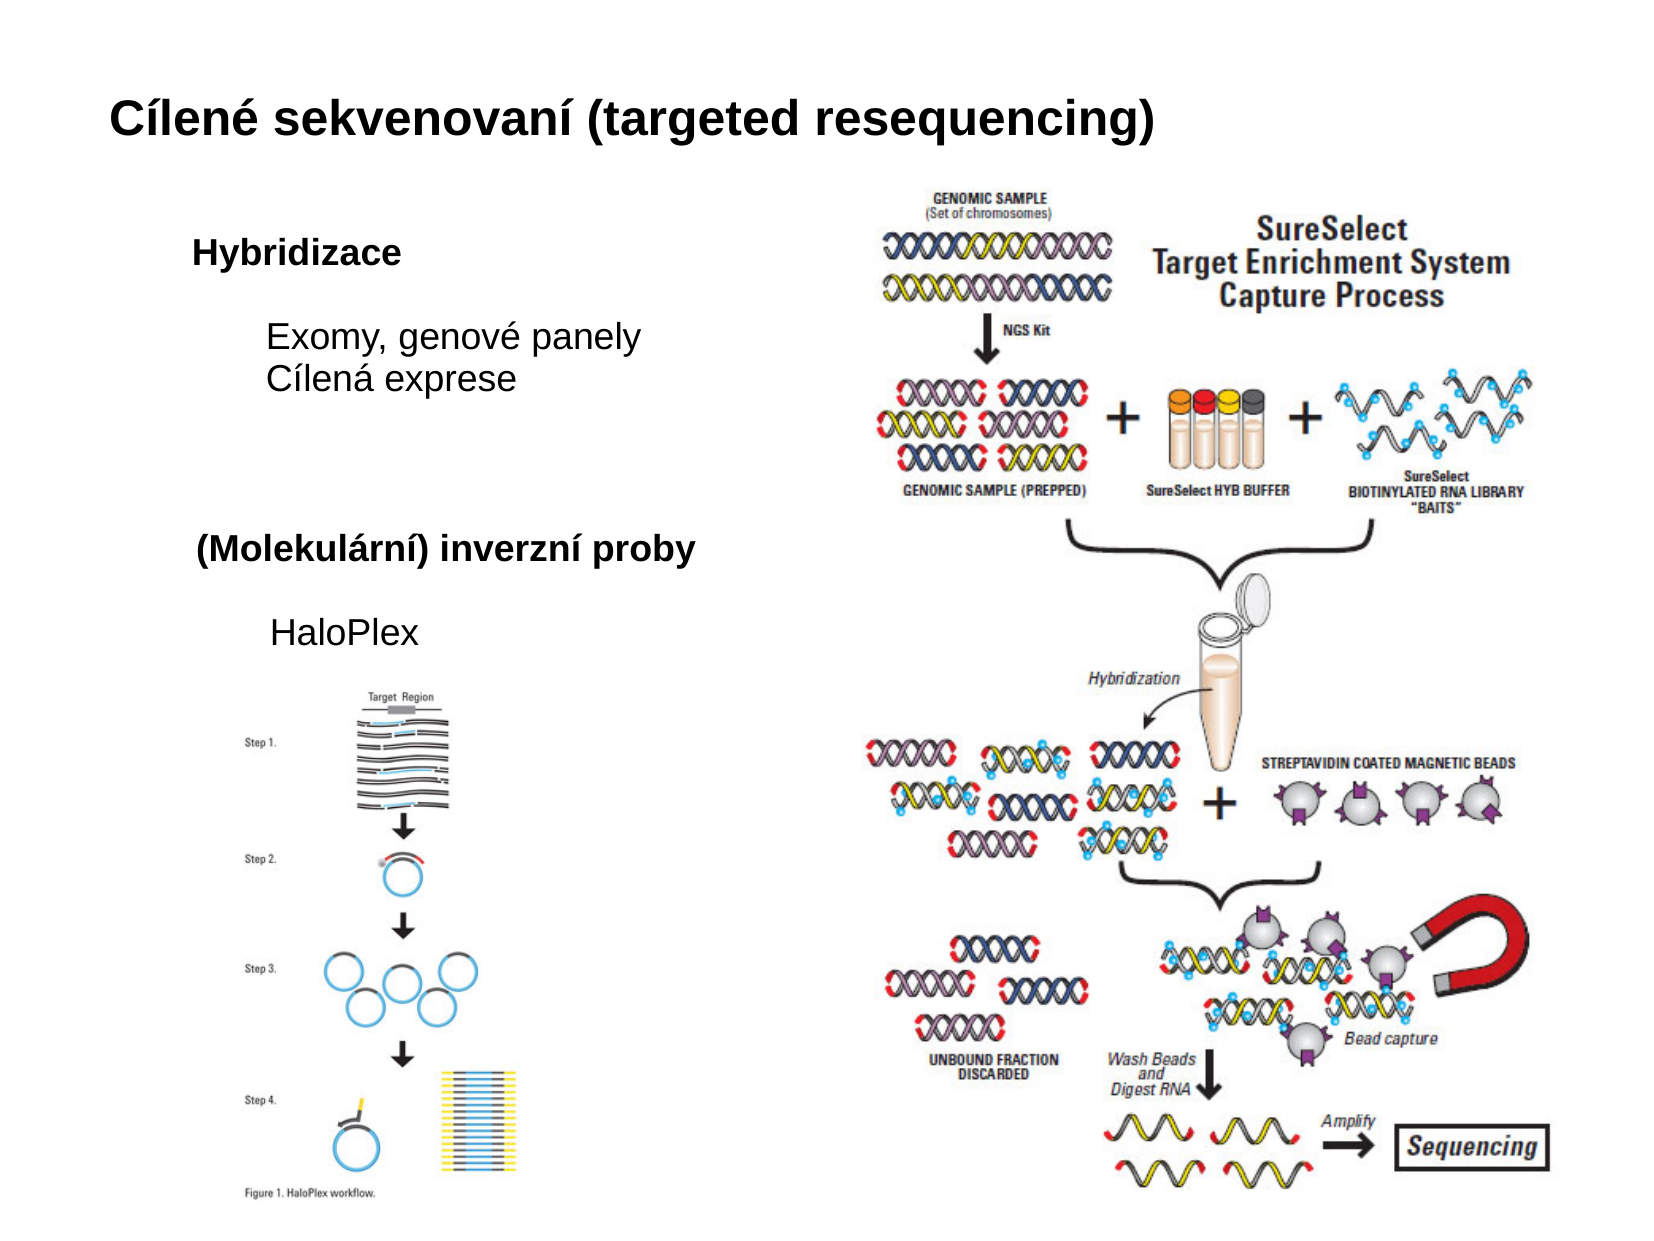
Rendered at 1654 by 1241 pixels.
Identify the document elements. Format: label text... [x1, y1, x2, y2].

text_box (Molekulární) inverzní proby HaloPlex [181, 519, 712, 661]
text_box Cílené sekvenovaní (targeted resequencing) [94, 82, 1172, 154]
picture [779, 174, 1620, 1205]
text_box Hybridizace Exomy, genové panely Cílená exprese [177, 224, 779, 408]
picture [227, 684, 532, 1219]
